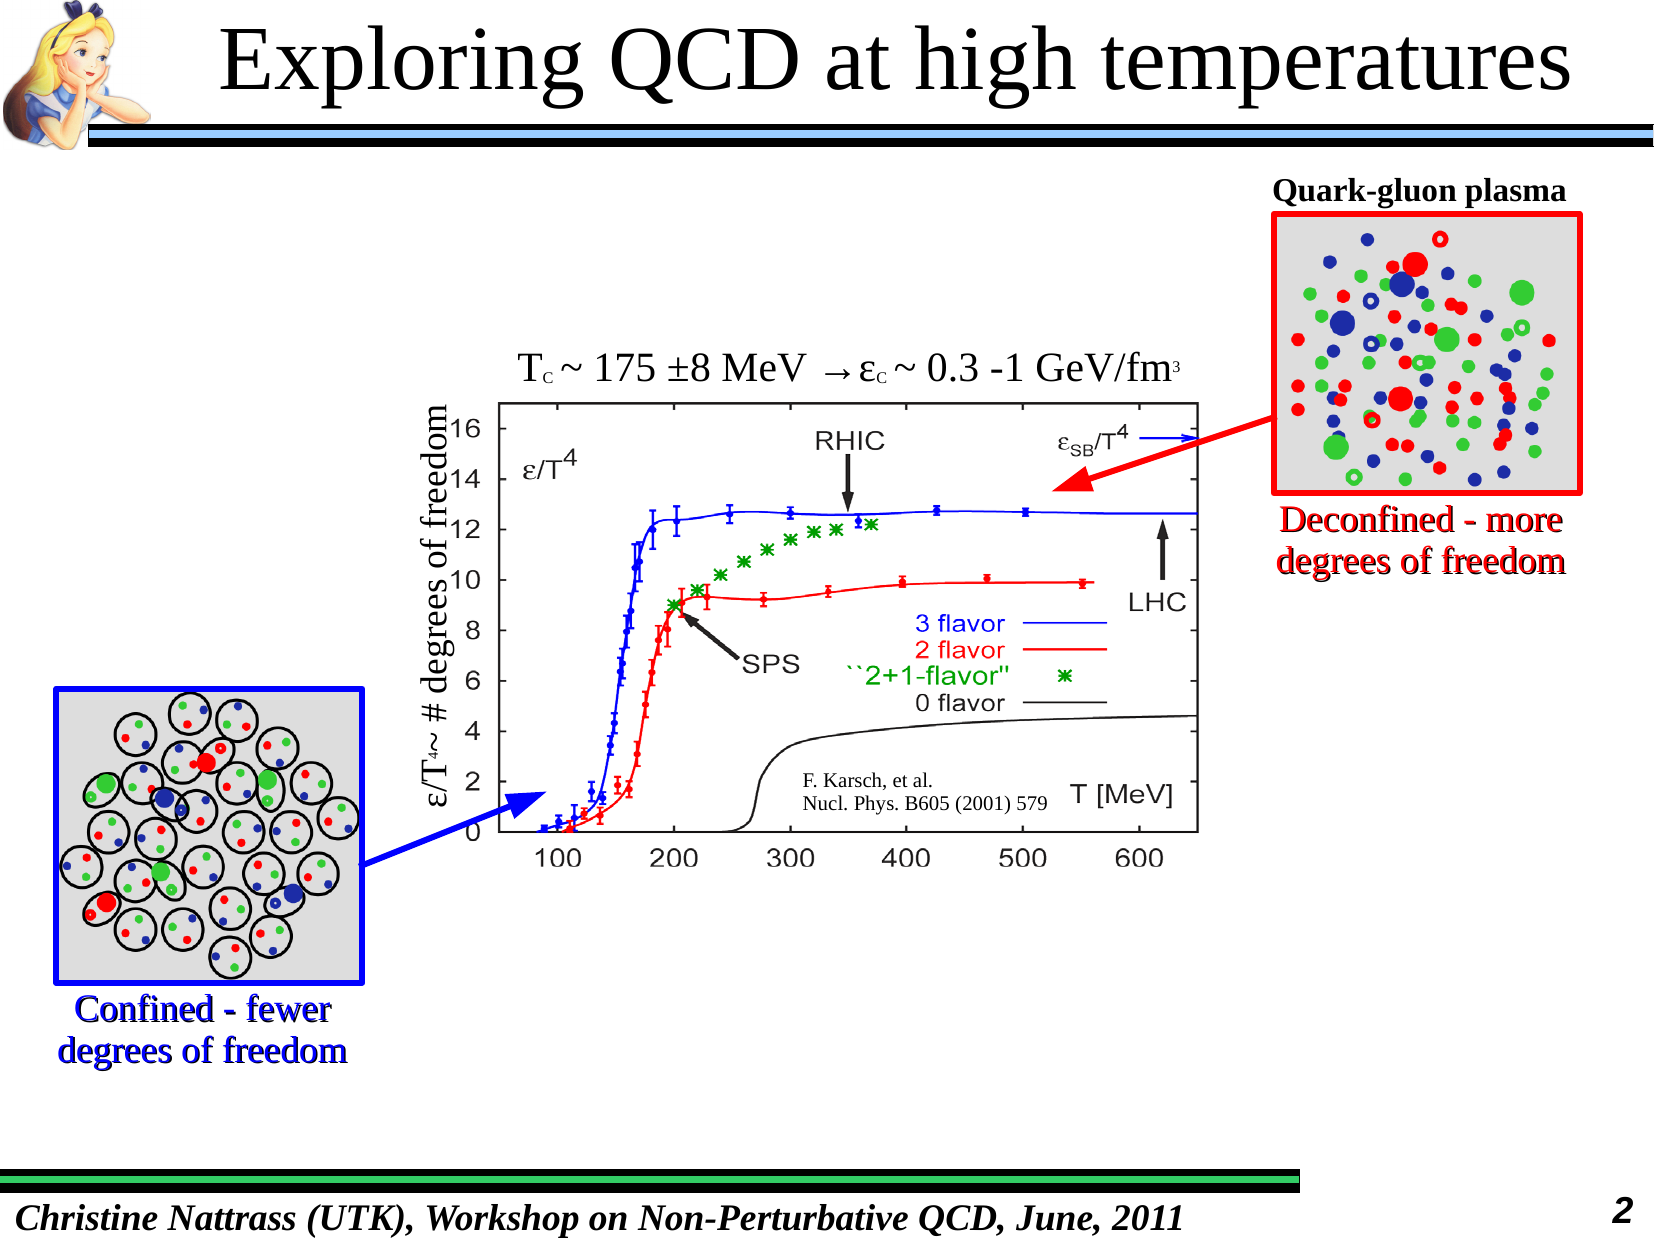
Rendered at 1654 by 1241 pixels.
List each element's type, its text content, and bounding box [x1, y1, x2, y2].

text_box Quark-gluon plasma [1257, 163, 1595, 216]
title Exploring QCD at high temperatures [153, 7, 1642, 110]
text_box F. Karsch, et al. Nucl. Phys. B605 (2001) 579 [787, 761, 1235, 845]
text_box Confined - fewer degrees of freedom [33, 979, 371, 1078]
text_box TC ~ 175 ±8 MeV →εC ~ 0.3 -1 GeV/fm3 [502, 336, 1236, 405]
text_box ε/T4~ # degrees of freedom [405, 375, 464, 824]
picture [1276, 217, 1577, 490]
text_box Deconfined - more degrees of freedom [1233, 490, 1609, 589]
picture [59, 691, 360, 979]
picture [451, 402, 1202, 867]
picture [3, 0, 151, 150]
text_box 2 [1572, 1182, 1648, 1240]
